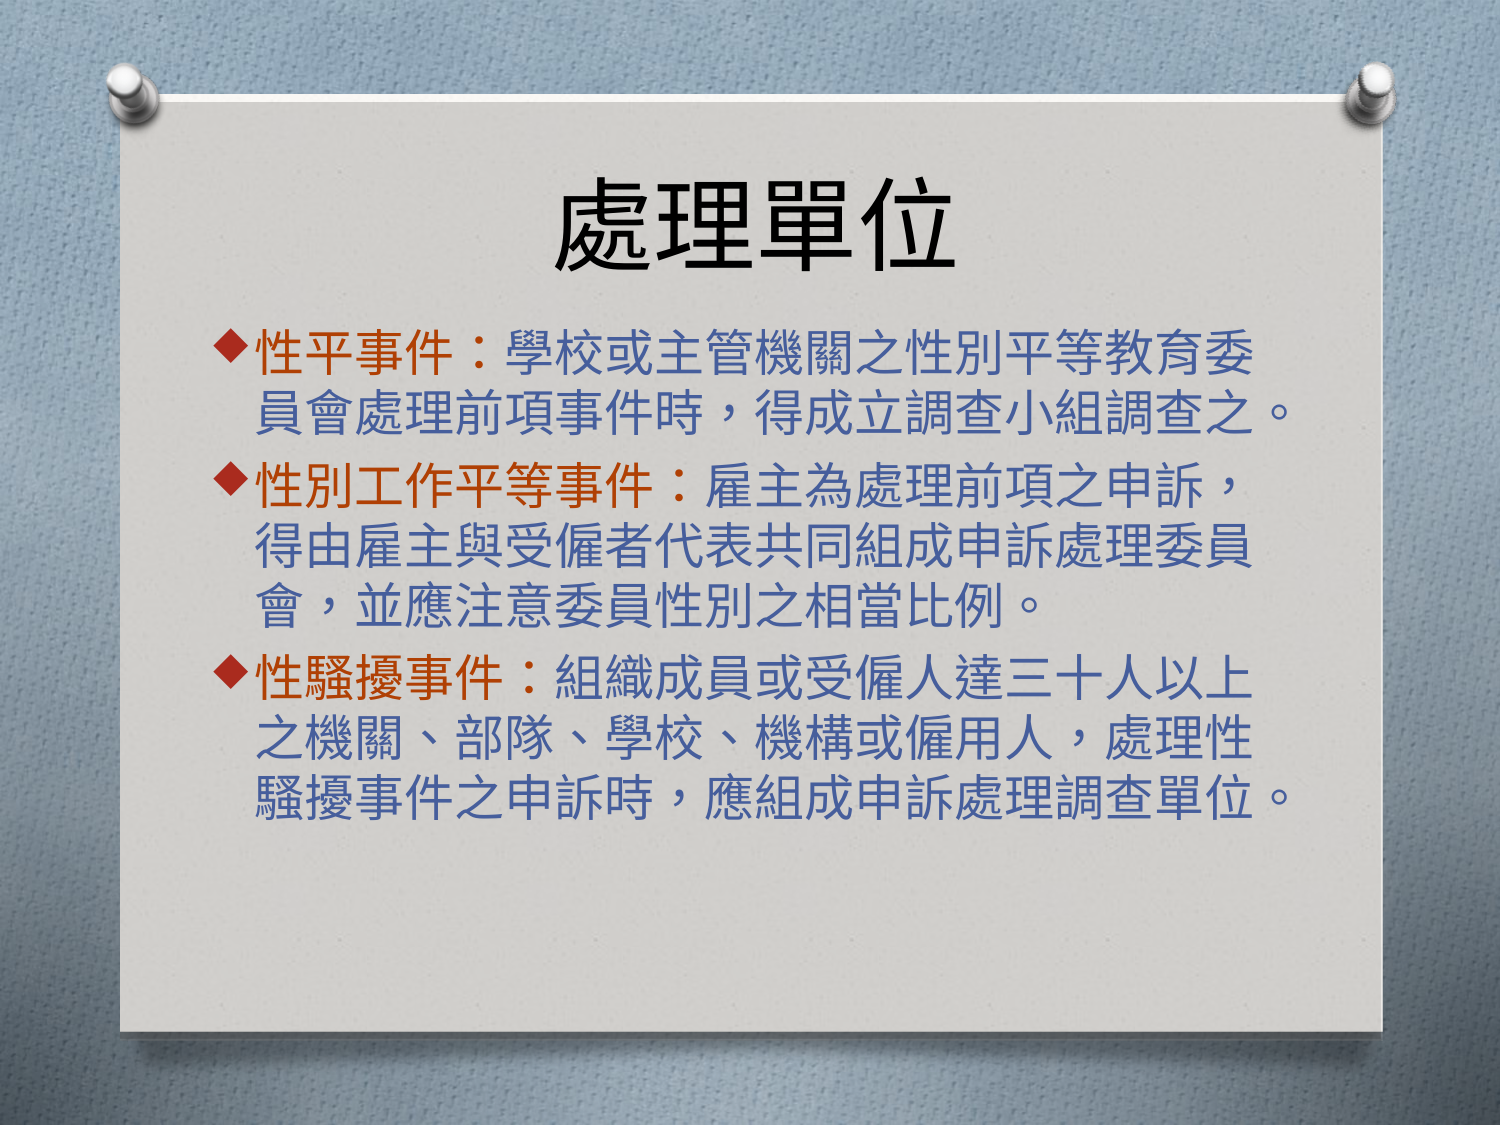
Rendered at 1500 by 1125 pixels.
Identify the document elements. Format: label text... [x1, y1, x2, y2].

title 處理單位 [206, 148, 1306, 291]
list 性平事件：學校或主管機關之性別平等教育委員會處理前項事件時，得成立調查小組調查之。 性別工作平等事件：雇主為處理前項之申訴，得由雇主與受僱者代表共同組成申訴處理委員會，並應注意委員性別之相當比例。 性騷擾事件：組織成員或受僱人達三十人以上之機關、部隊、學校、機構或僱用人，處理性騷擾事件之申訴時，應組成申訴處理調查單位。 [194, 314, 1306, 953]
picture [0, 0, 1500, 1125]
